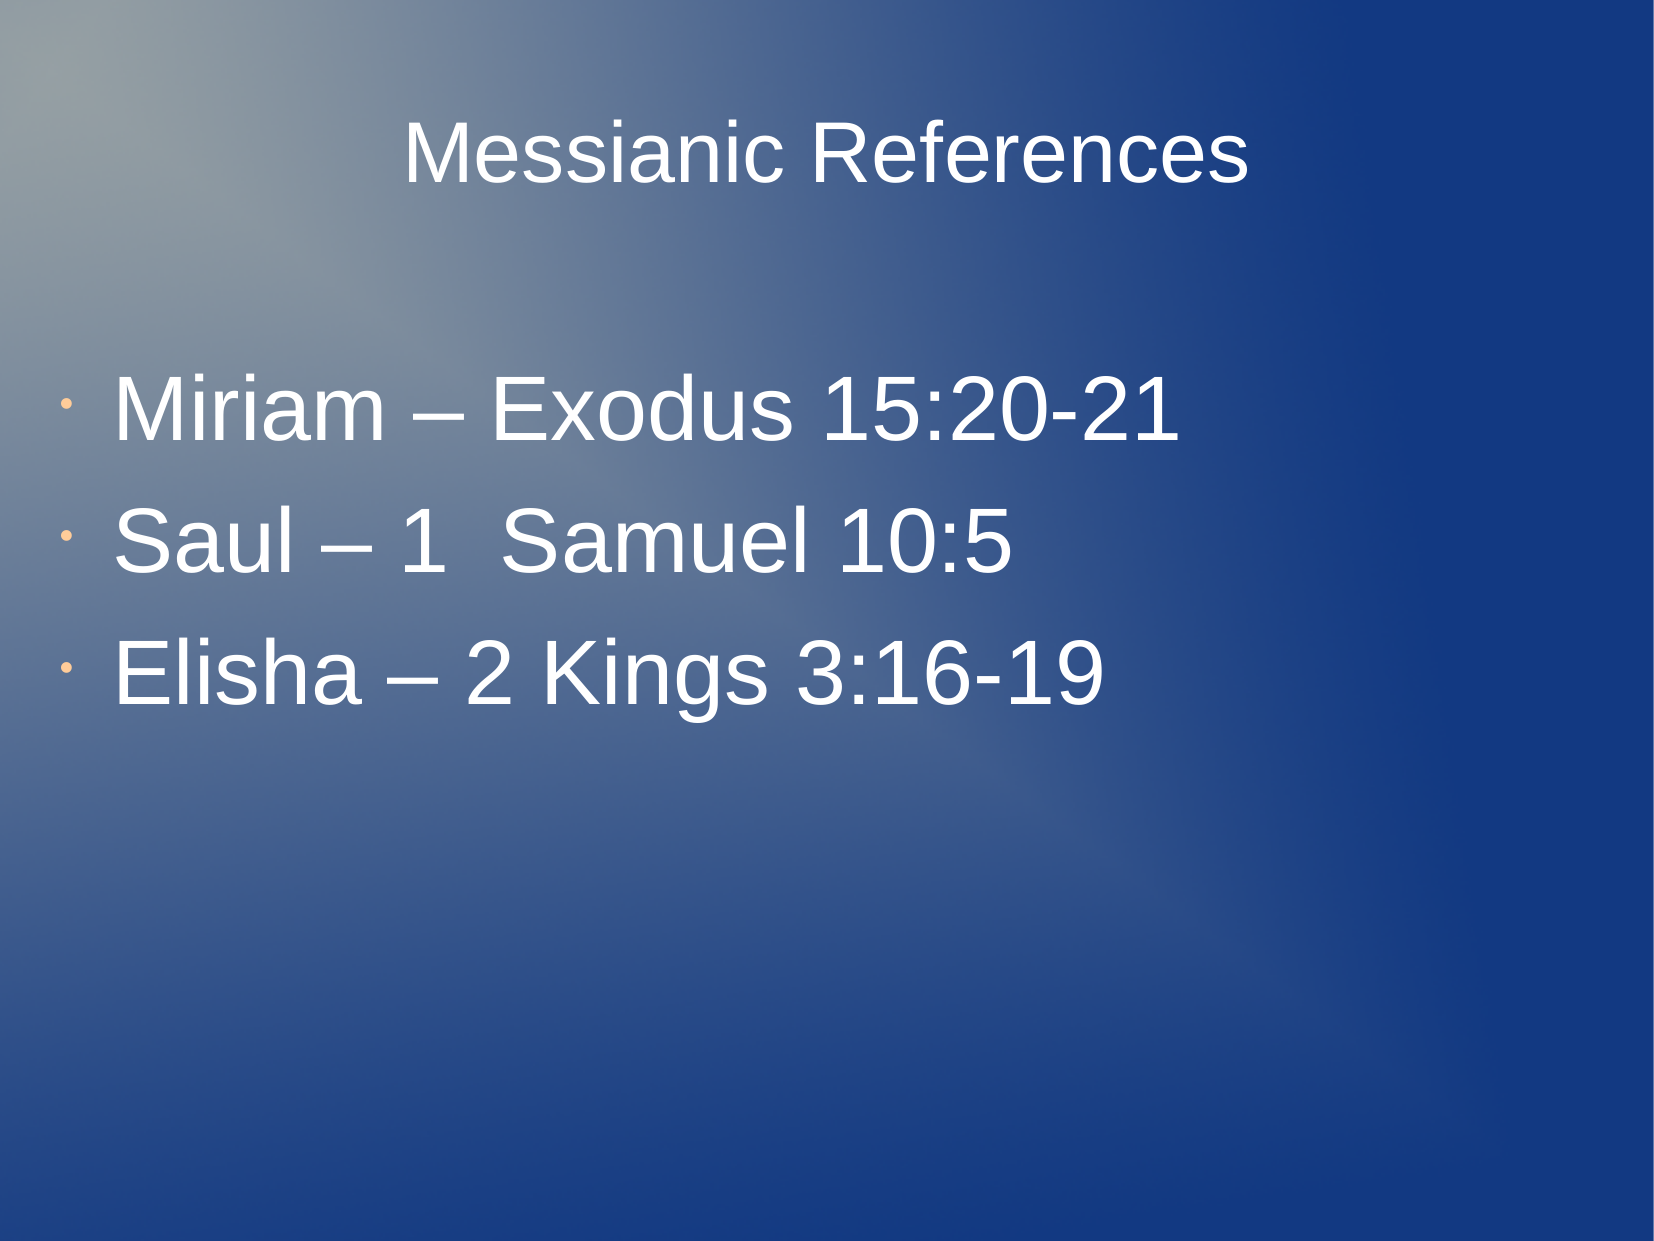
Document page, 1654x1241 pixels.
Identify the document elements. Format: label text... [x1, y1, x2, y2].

list Miriam – Exodus 15:20-21 Saul – 1 Samuel 10:5 Elisha – 2 Kings 3:16-19 [41, 225, 1531, 1120]
title Messianic References [82, 49, 1571, 257]
picture [0, 0, 1654, 1241]
